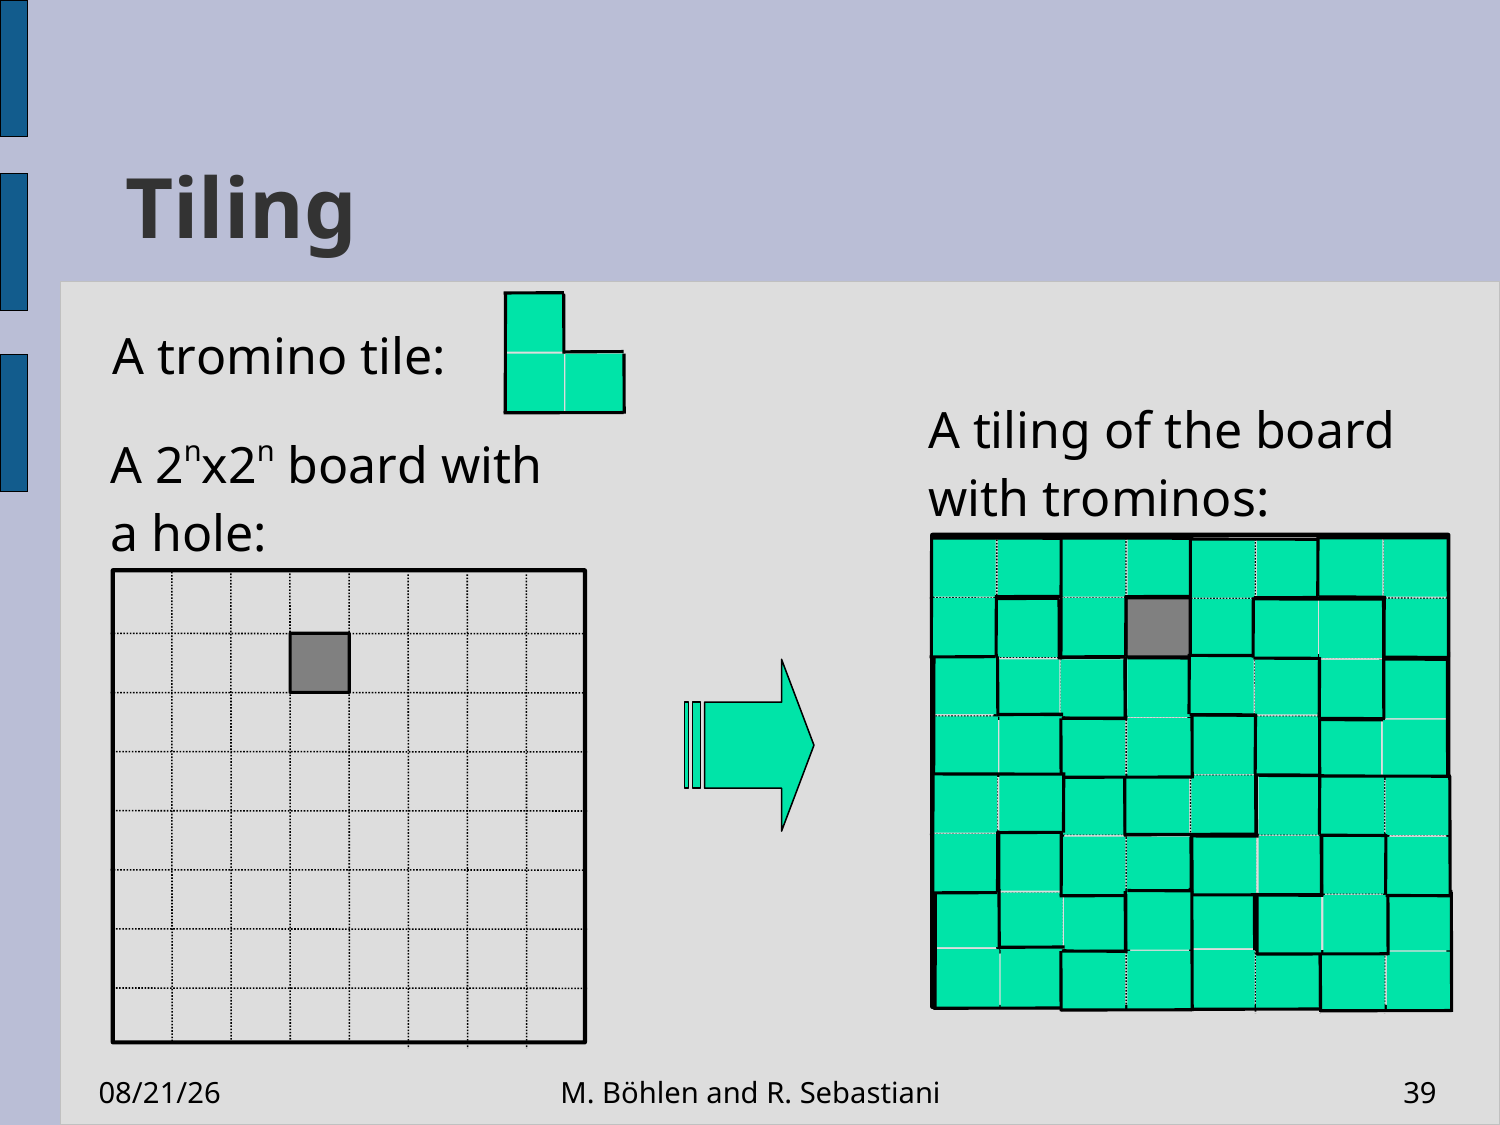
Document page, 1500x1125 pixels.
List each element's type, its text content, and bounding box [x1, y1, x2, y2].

text_box [1128, 598, 1188, 656]
text_box [290, 633, 350, 693]
text_box A tiling of the board with trominos: [913, 386, 1449, 577]
text_box A 2nx2n board with a hole: [95, 422, 586, 587]
text_box A tromino tile: [97, 313, 443, 388]
title Tiling [110, 82, 1392, 271]
